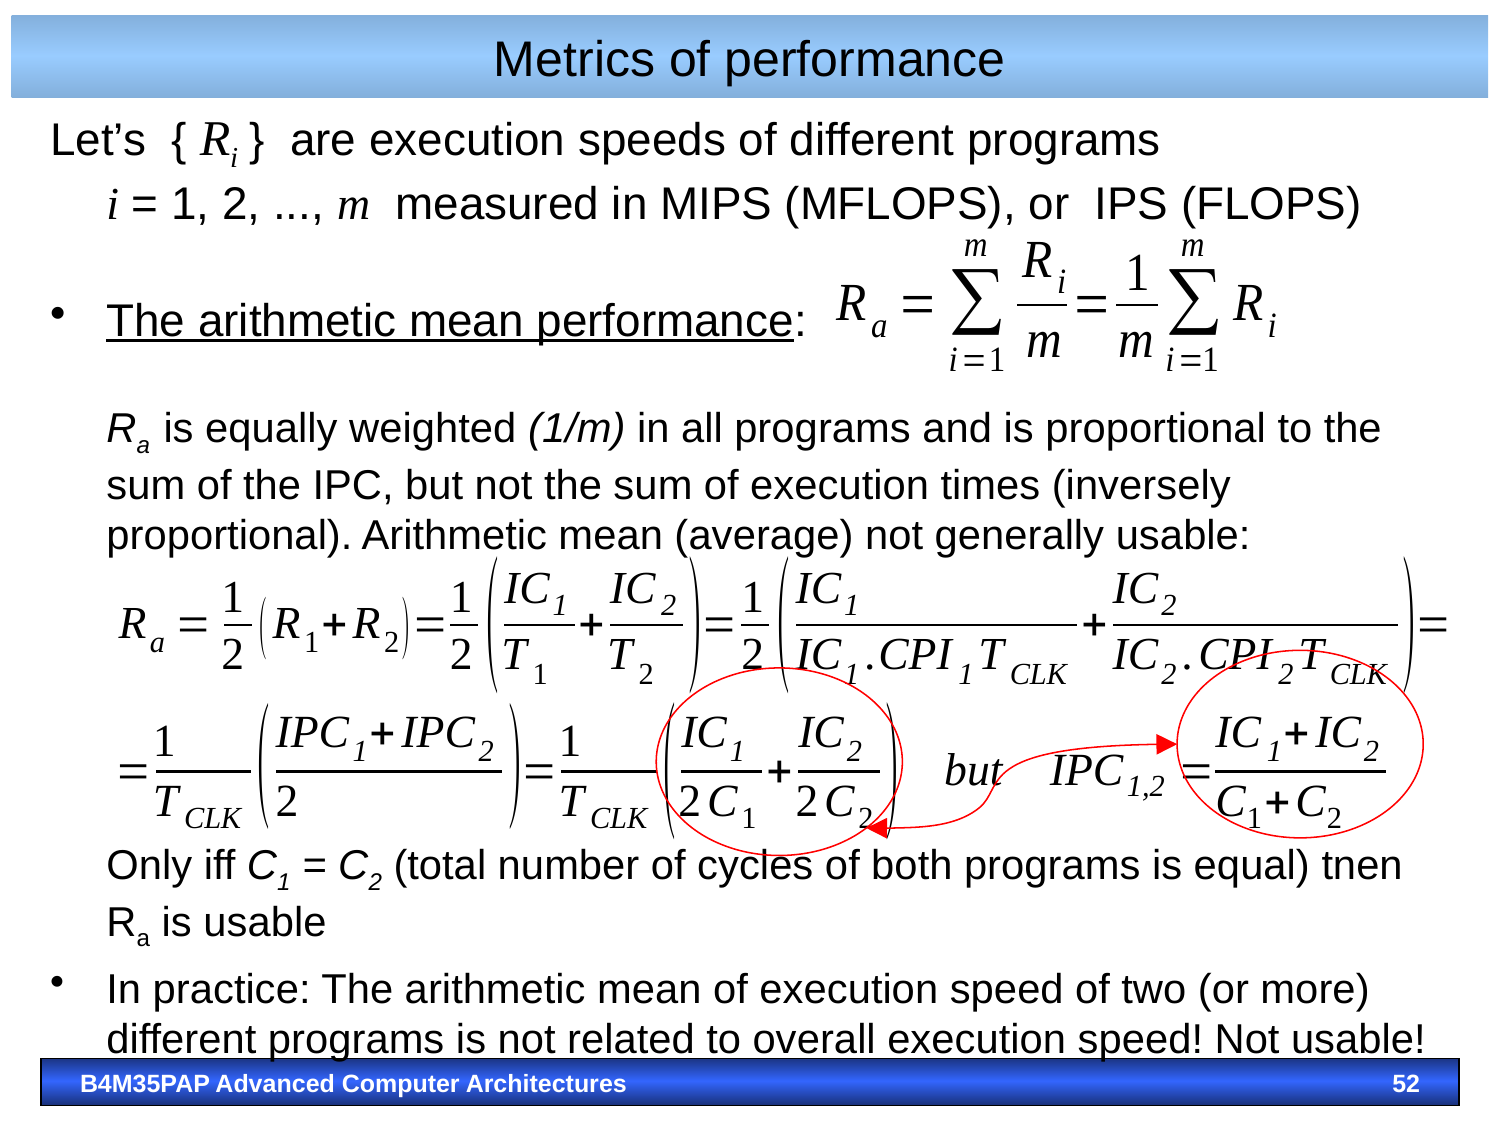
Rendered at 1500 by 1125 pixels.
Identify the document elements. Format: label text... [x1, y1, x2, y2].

chart [104, 554, 1473, 842]
chart [1178, 652, 1422, 837]
chart [658, 669, 901, 842]
list Let’s { Ri } are execution speeds of different programs i = 1, 2, ..., m measured in MIPS (MFLOPS), or IPS (FLOPS) The arithmetic mean performance: Ra is equally weighted (1/m) in all programs and is proportional to the sum of the IPC, but not the sum of execution times (inversely proportional). Arithmetic mean (average) not generally usable: Only iff C1 = C2 (total number of cycles of both programs is equal) tnen Ra is usable In practice: The arithmetic mean of execution speed of two (or more) different programs is not related to overall execution speed! Not usable! [35, 97, 1465, 1063]
title Metrics of performance [11, 15, 1489, 98]
chart [821, 226, 1294, 379]
